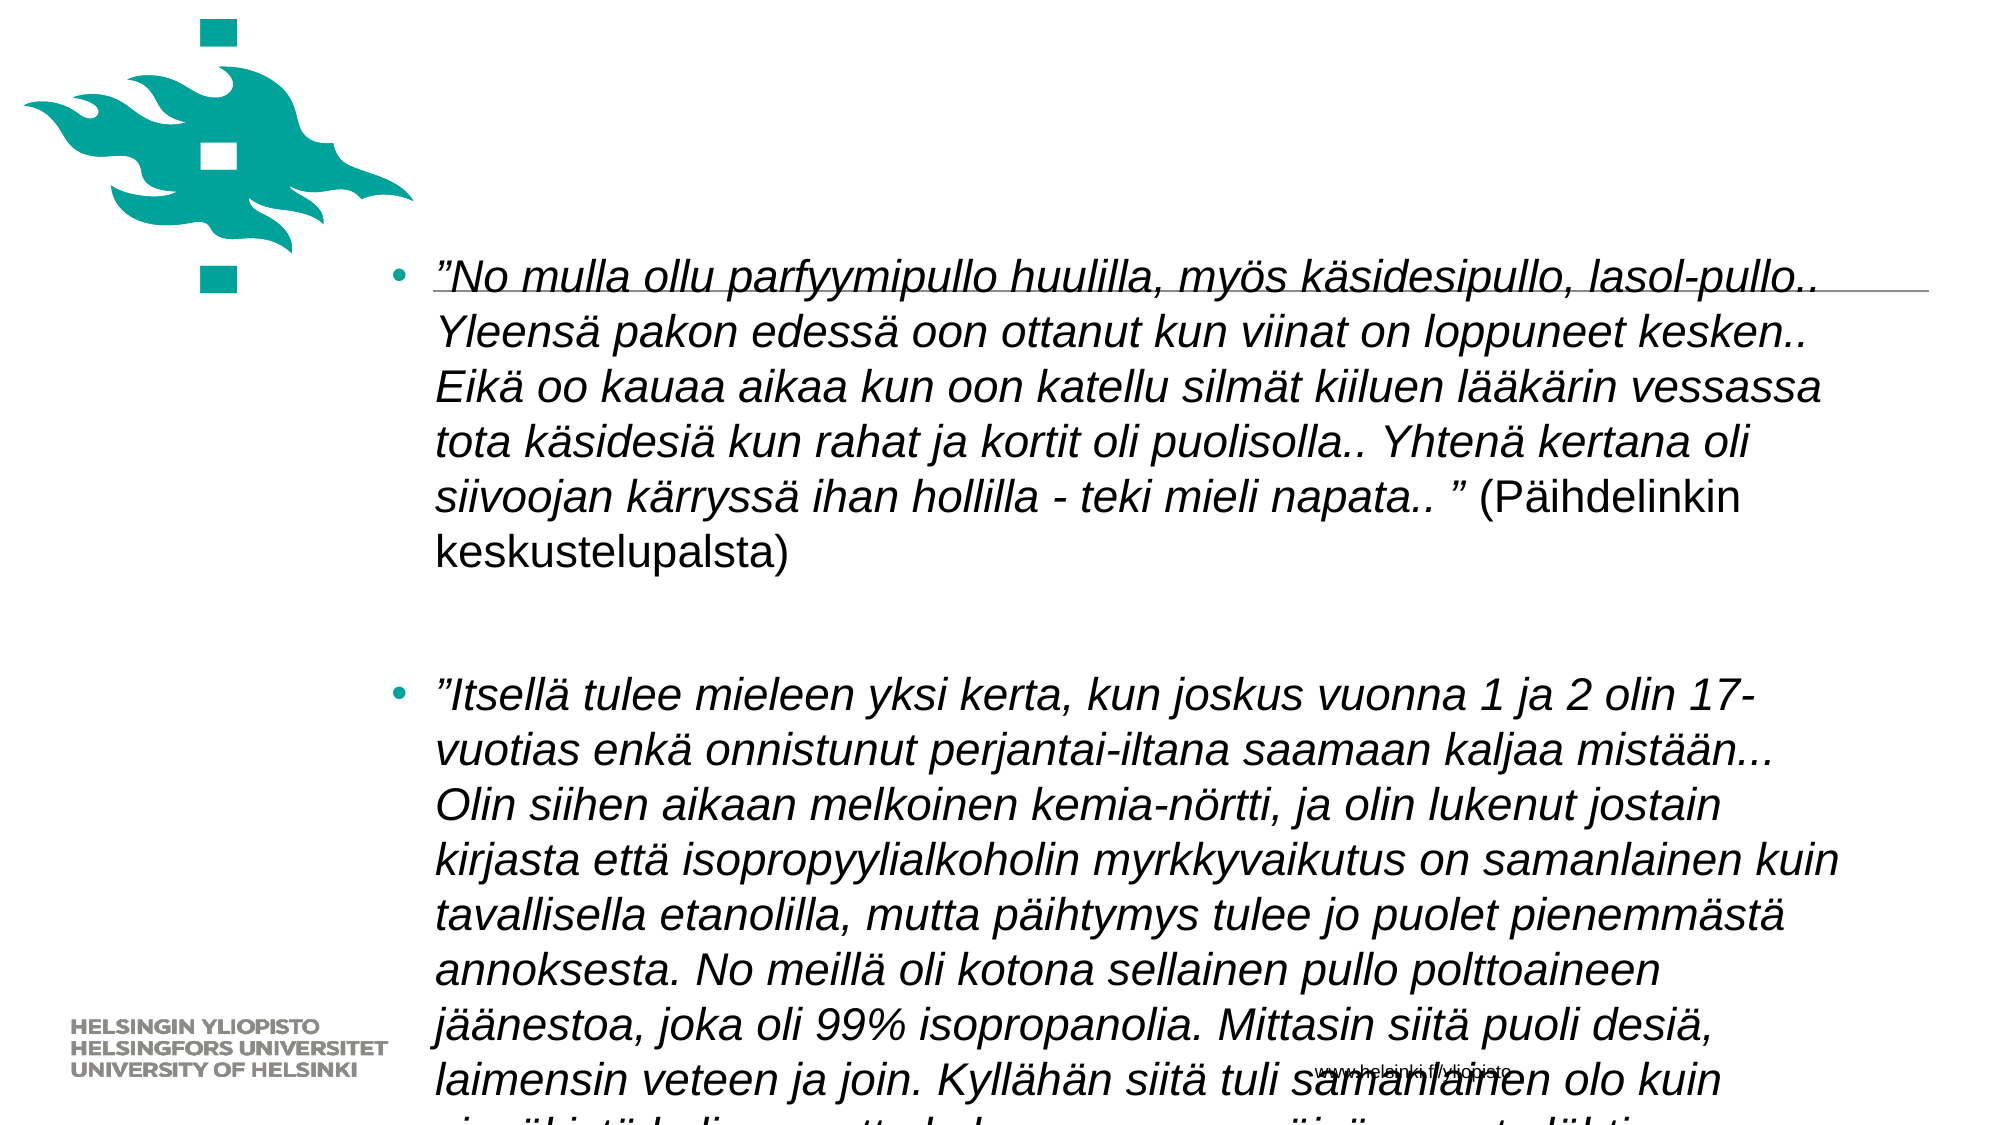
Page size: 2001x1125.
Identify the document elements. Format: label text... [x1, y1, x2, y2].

list ”No mulla ollu parfyymipullo huulilla, myös käsidesipullo, lasol-pullo.. Yleensä pakon edessä oon ottanut kun viinat on loppuneet kesken.. Eikä oo kauaa aikaa kun oon katellu silmät kiiluen lääkärin vessassa tota käsidesiä kun rahat ja kortit oli puolisolla.. Yhtenä kertana oli siivoojan kärryssä ihan hollilla - teki mieli napata.. ” (Päihdelinkin keskustelupalsta) ”Itsellä tulee mieleen yksi kerta, kun joskus vuonna 1 ja 2 olin 17-vuotias enkä onnistunut perjantai-iltana saamaan kaljaa mistään... Olin siihen aikaan melkoinen kemia-nörtti, ja olin lukenut jostain kirjasta että isopropyylialkoholin myrkkyvaikutus on samanlainen kuin tavallisella etanolilla, mutta päihtymys tulee jo puolet pienemmästä annoksesta. No meillä oli kotona sellainen pullo polttoaineen jäänestoa, joka oli 99% isopropanolia. Mittasin siitä puoli desiä, laimensin veteen ja join. Kyllähän siitä tuli samanlainen olo kuin sixpäkistä kaljaa, mutta koko seuraavan päivän musta lähti epämiellyttävä liuottimen haju, jonka pystyin itsekin tuntemaan hengityksessäni... Sen verran vastenmielinen kokemus, etten suosittele.” (Päihdelinkin keskustelupalsta) [376, 239, 1873, 965]
picture [70, 1017, 389, 1079]
